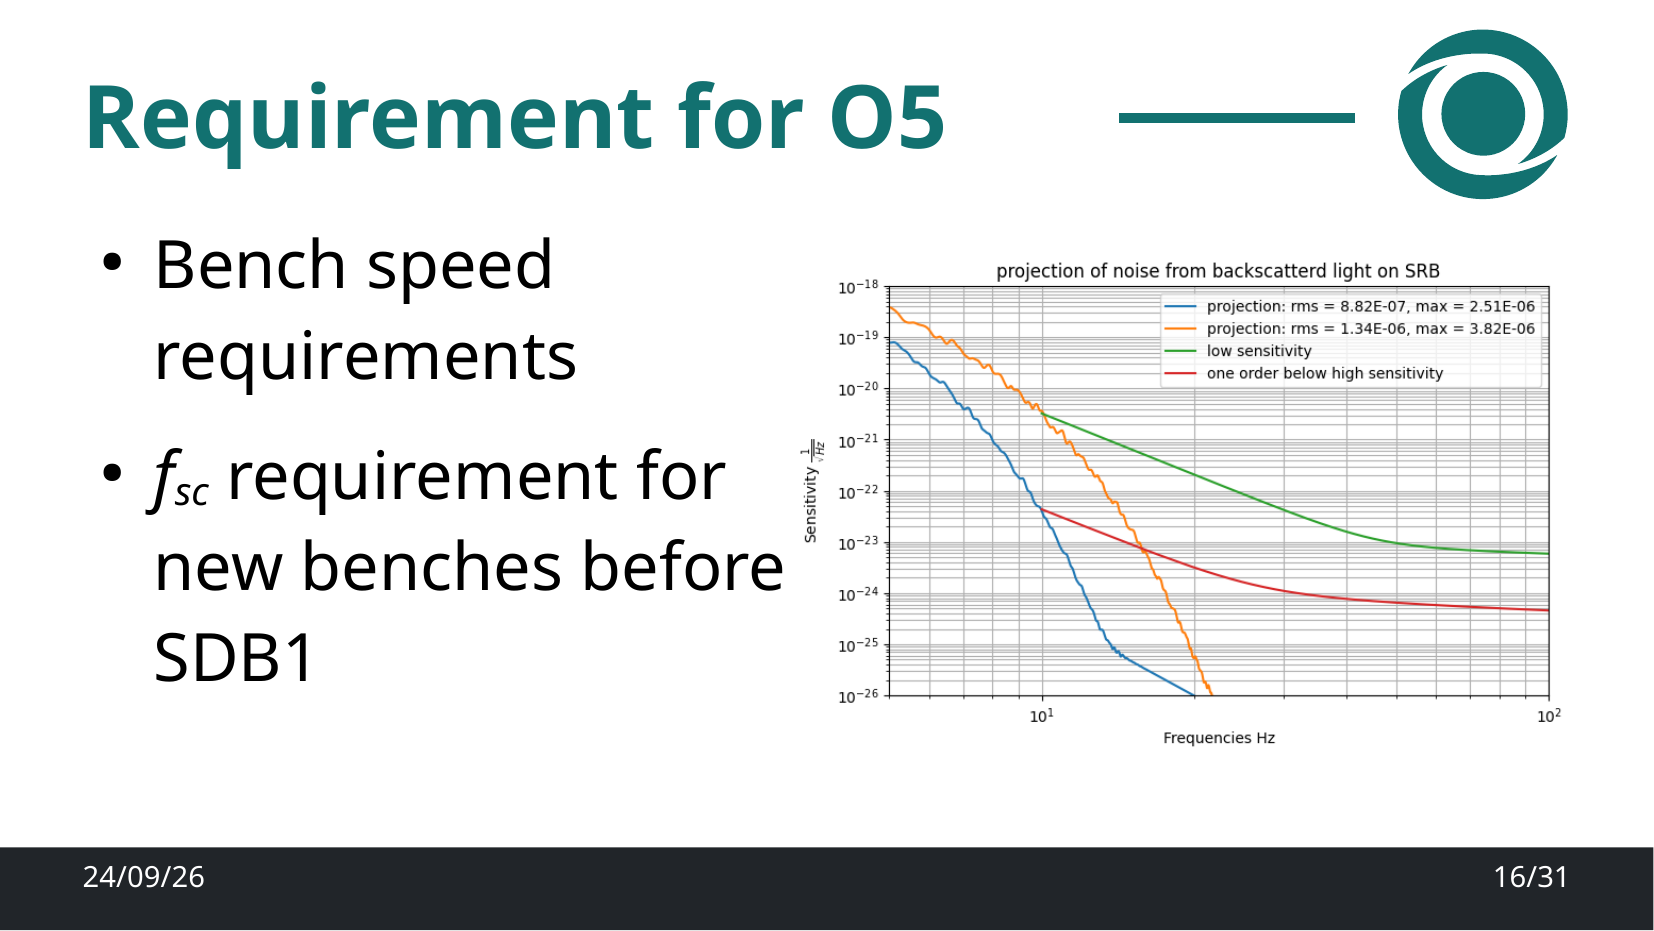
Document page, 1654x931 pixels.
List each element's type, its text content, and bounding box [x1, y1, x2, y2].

list Bench speed requirements fsc requirement for new benches before SDB1 [82, 217, 809, 758]
picture [790, 252, 1572, 758]
title Requirement for O5 [82, 37, 1241, 193]
